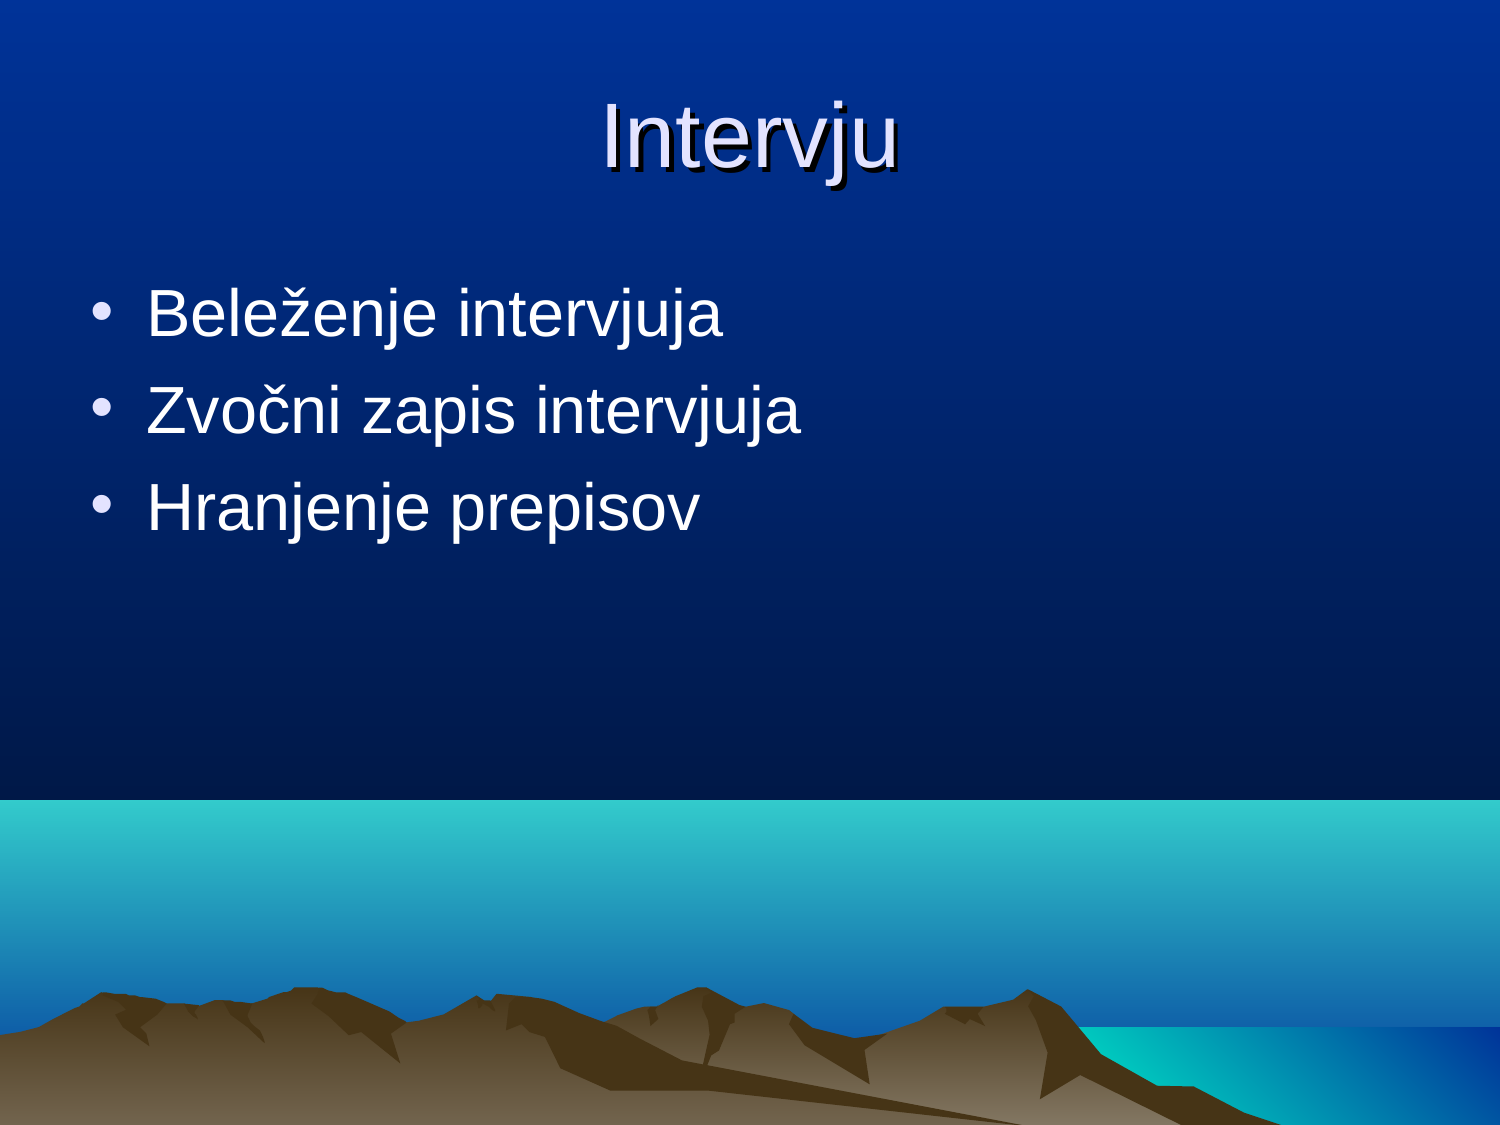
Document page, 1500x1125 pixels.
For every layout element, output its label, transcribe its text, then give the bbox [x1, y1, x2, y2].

title Intervju [75, 37, 1426, 225]
list Beleženje intervjuja Zvočni zapis intervjuja Hranjenje prepisov [75, 262, 1426, 1001]
